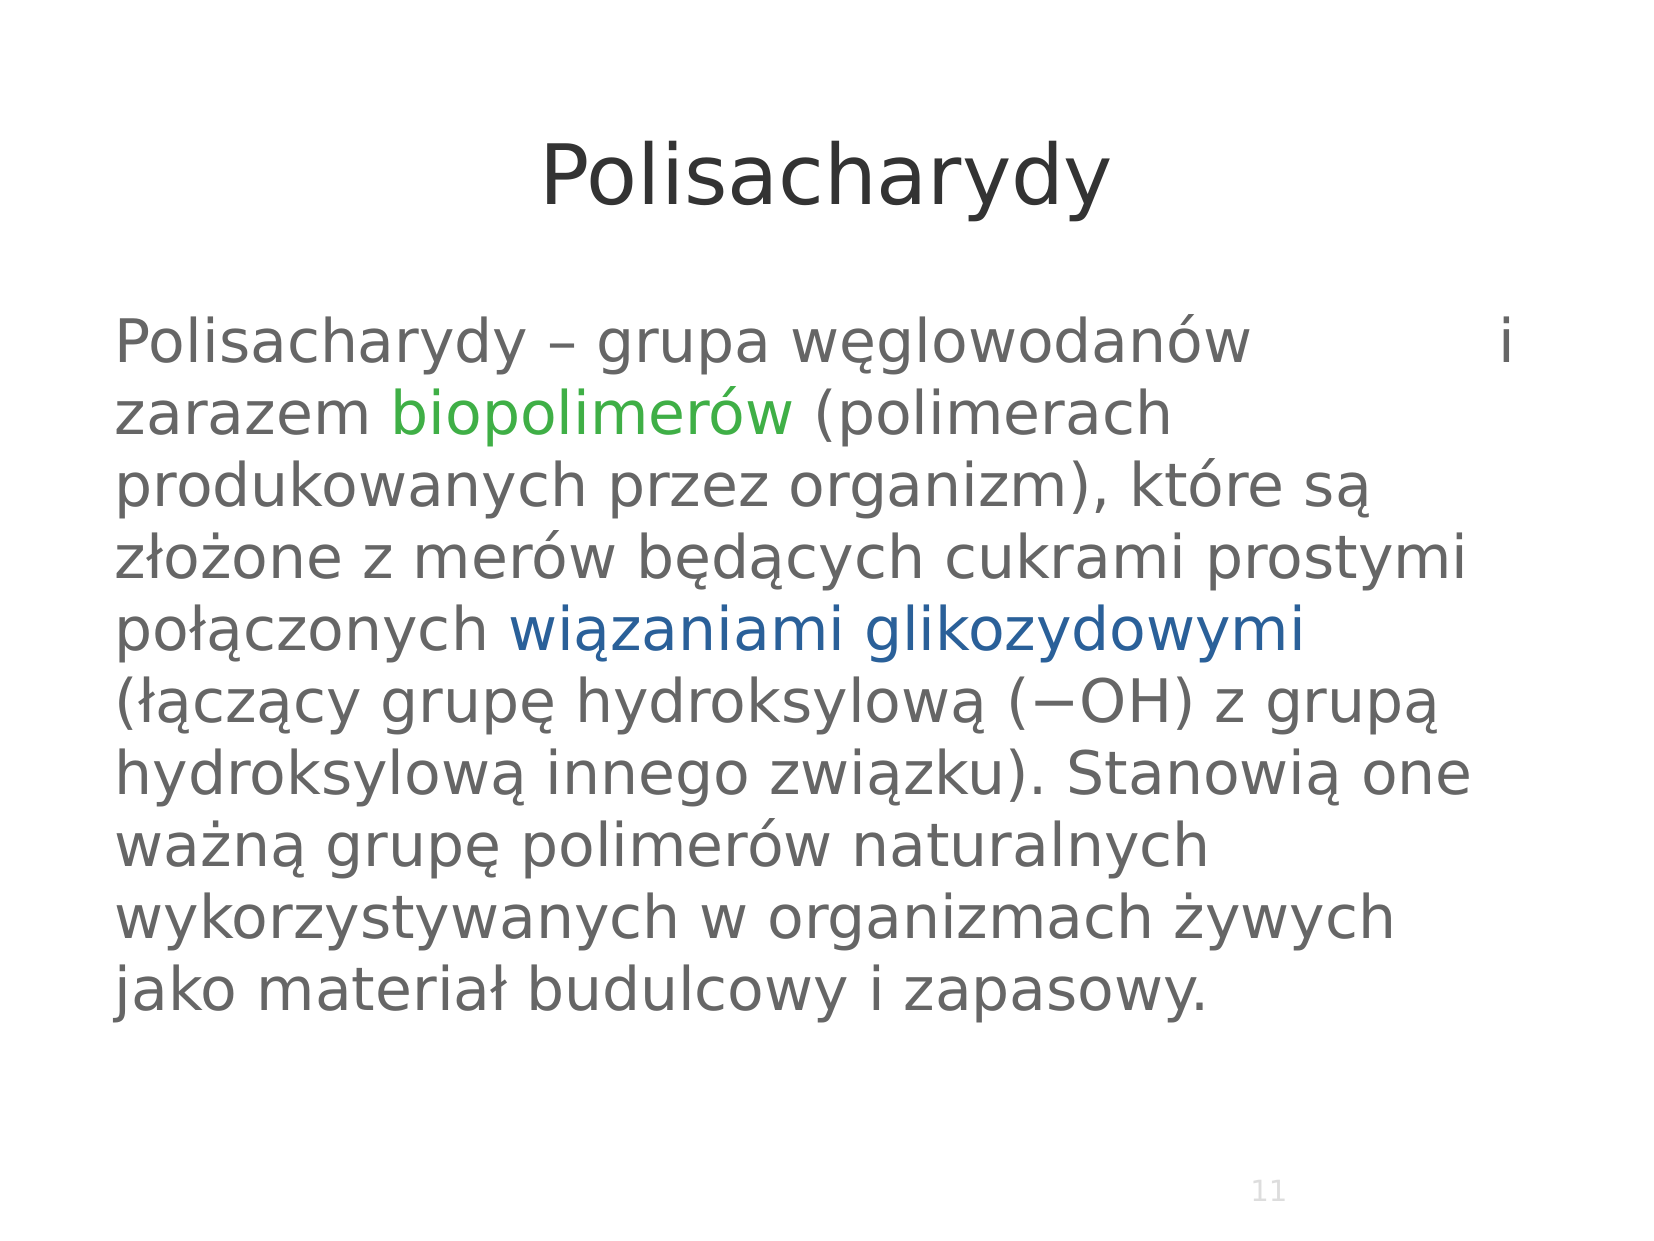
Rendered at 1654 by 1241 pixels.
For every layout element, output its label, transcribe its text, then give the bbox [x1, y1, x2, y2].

title Polisacharydy [114, 73, 1539, 271]
list Polisacharydy – grupa węglowodanów i zarazem biopolimerów (polimerach produkowanych przez organizm), które są złożone z merów będących cukrami prostymi połączonych wiązaniami glikozydowymi (łączący grupę hydroksylową (−OH) z grupą hydroksylową innego związku). Stanowią one ważną grupę polimerów naturalnych wykorzystywanych w organizmach żywych jako materiał budulcowy i zapasowy. [114, 302, 1524, 1033]
text_box [1250, 1172, 1636, 1241]
